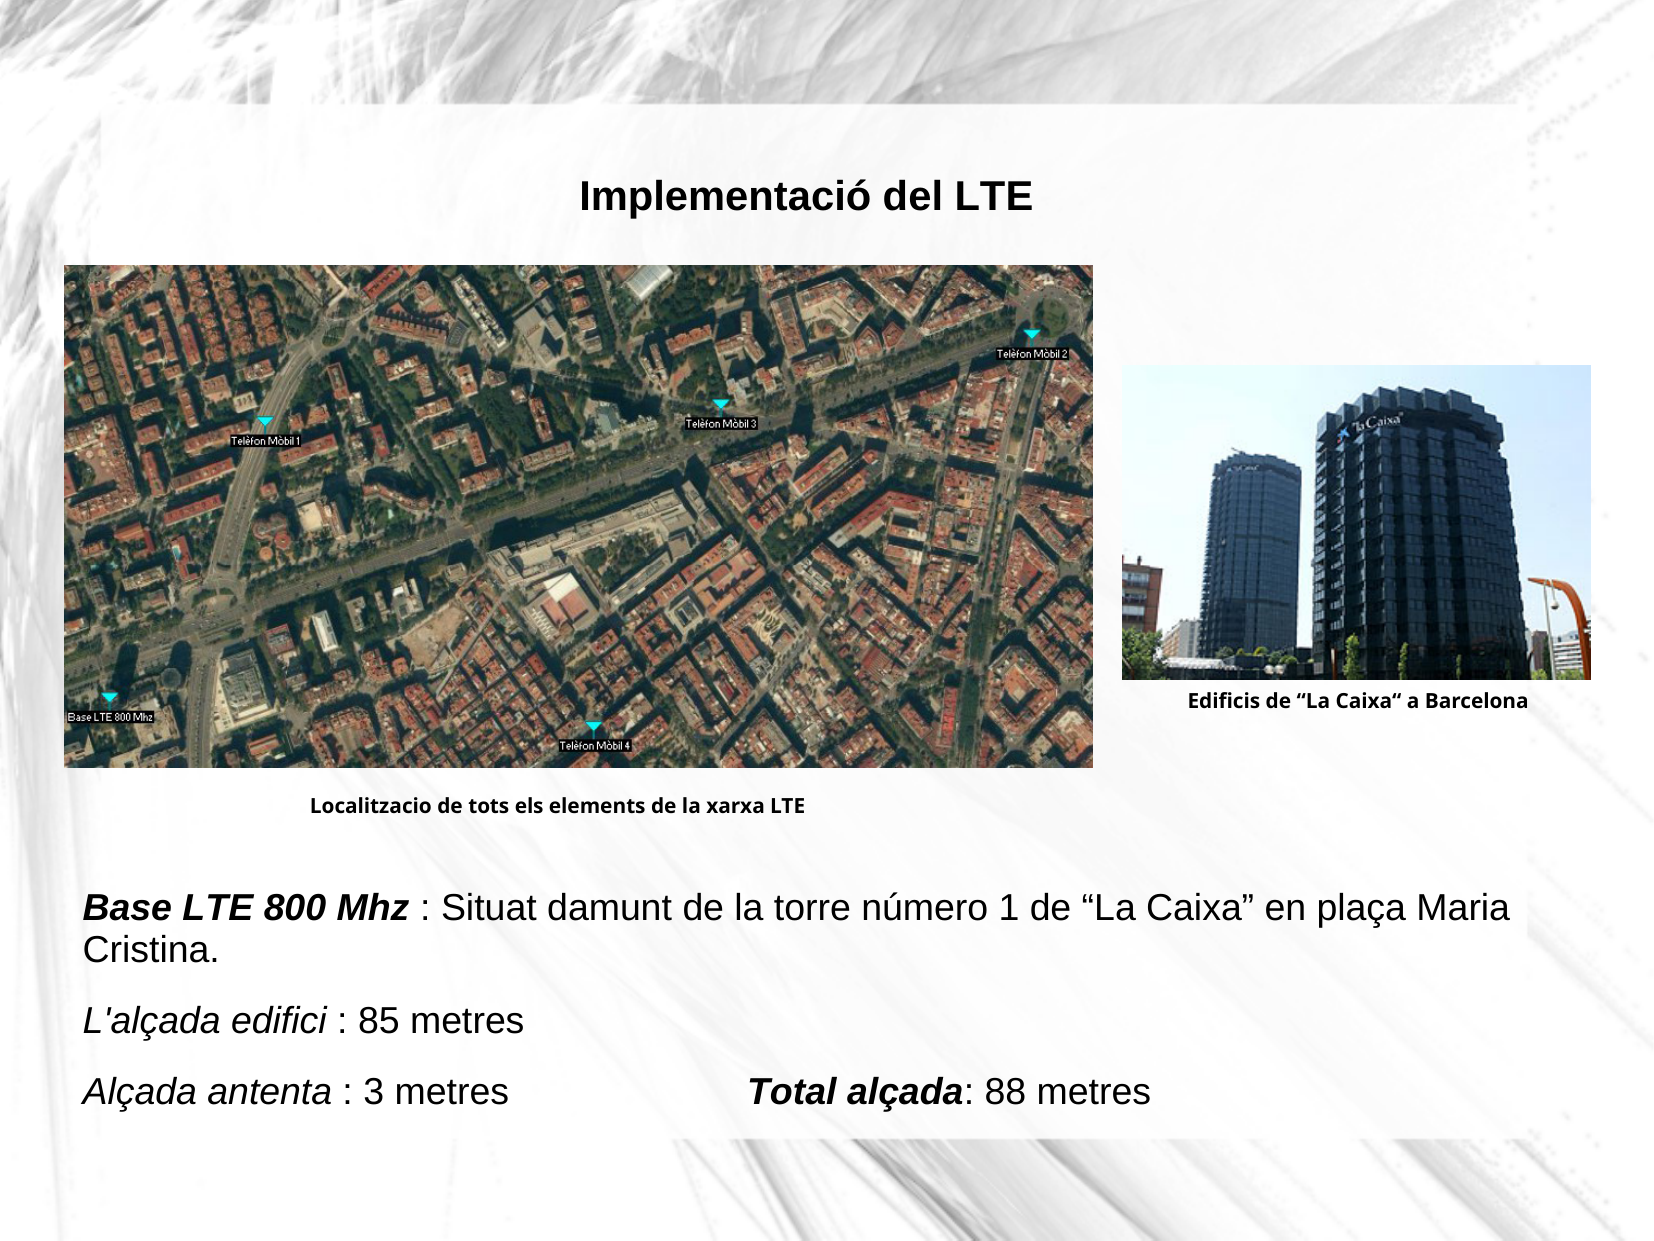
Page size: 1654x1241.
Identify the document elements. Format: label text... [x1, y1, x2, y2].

title Implementació del LTE [118, 112, 1506, 281]
list Base LTE 800 Mhz : Situat damunt de la torre número 1 de “La Caixa” en plaça Maria Cristina. L'alçada edifici : 85 metres Alçada antenta : 3 metres Total alçada: 88 metres [82, 290, 1571, 1124]
text_box Edificis de “La Caixa“ a Barcelona [1122, 679, 1595, 724]
text_box Localitzacio de tots els elements de la xarxa LTE [295, 784, 886, 829]
picture [0, 0, 1654, 1241]
